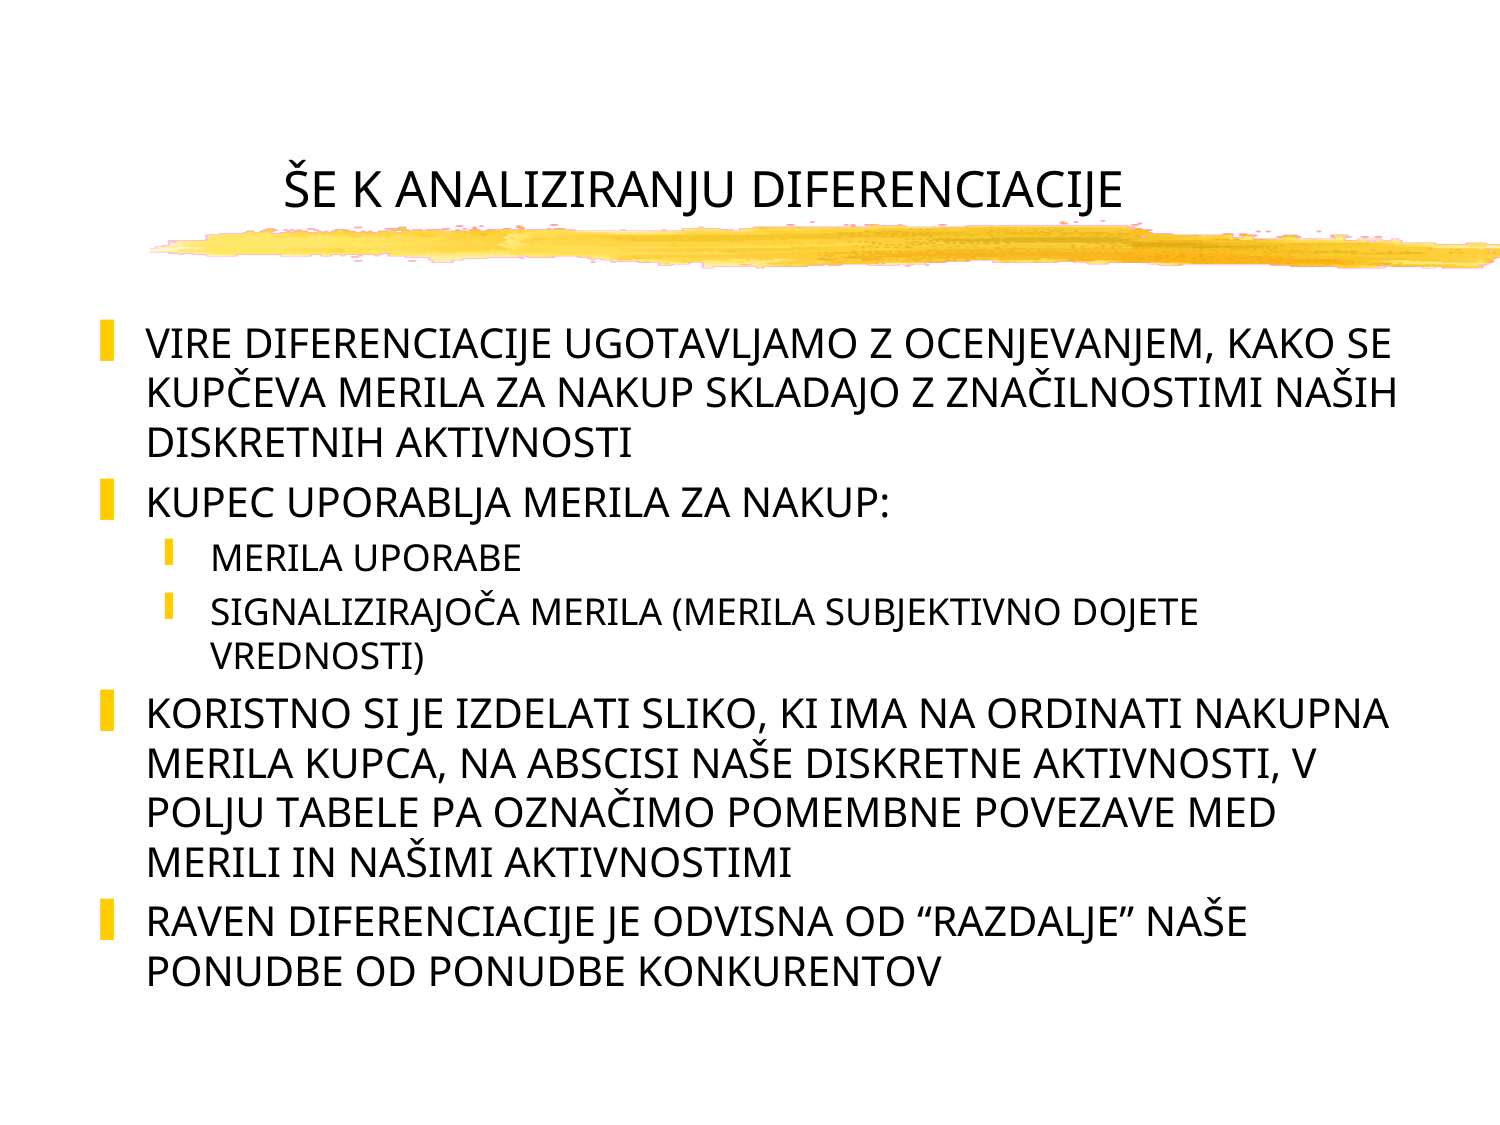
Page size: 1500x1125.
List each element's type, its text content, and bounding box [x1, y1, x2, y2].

picture [150, 215, 1500, 279]
title ŠE K ANALIZIRANJU DIFERENCIACIJE [66, 37, 1342, 225]
list VIRE DIFERENCIACIJE UGOTAVLJAMO Z OCENJEVANJEM, KAKO SE KUPČEVA MERILA ZA NAKUP SKLADAJO Z ZNAČILNOSTIMI NAŠIH DISKRETNIH AKTIVNOSTI KUPEC UPORABLJA MERILA ZA NAKUP: MERILA UPORABE SIGNALIZIRAJOČA MERILA (MERILA SUBJEKTIVNO DOJETE VREDNOSTI) KORISTNO SI JE IZDELATI SLIKO, KI IMA NA ORDINATI NAKUPNA MERILA KUPCA, NA ABSCISI NAŠE DISKRETNE AKTIVNOSTI, V POLJU TABELE PA OZNAČIMO POMEMBNE POVEZAVE MED MERILI IN NAŠIMI AKTIVNOSTIMI RAVEN DIFERENCIACIJE JE ODVISNA OD “RAZDALJE” NAŠE PONUDBE OD PONUDBE KONKURENTOV [74, 309, 1417, 994]
